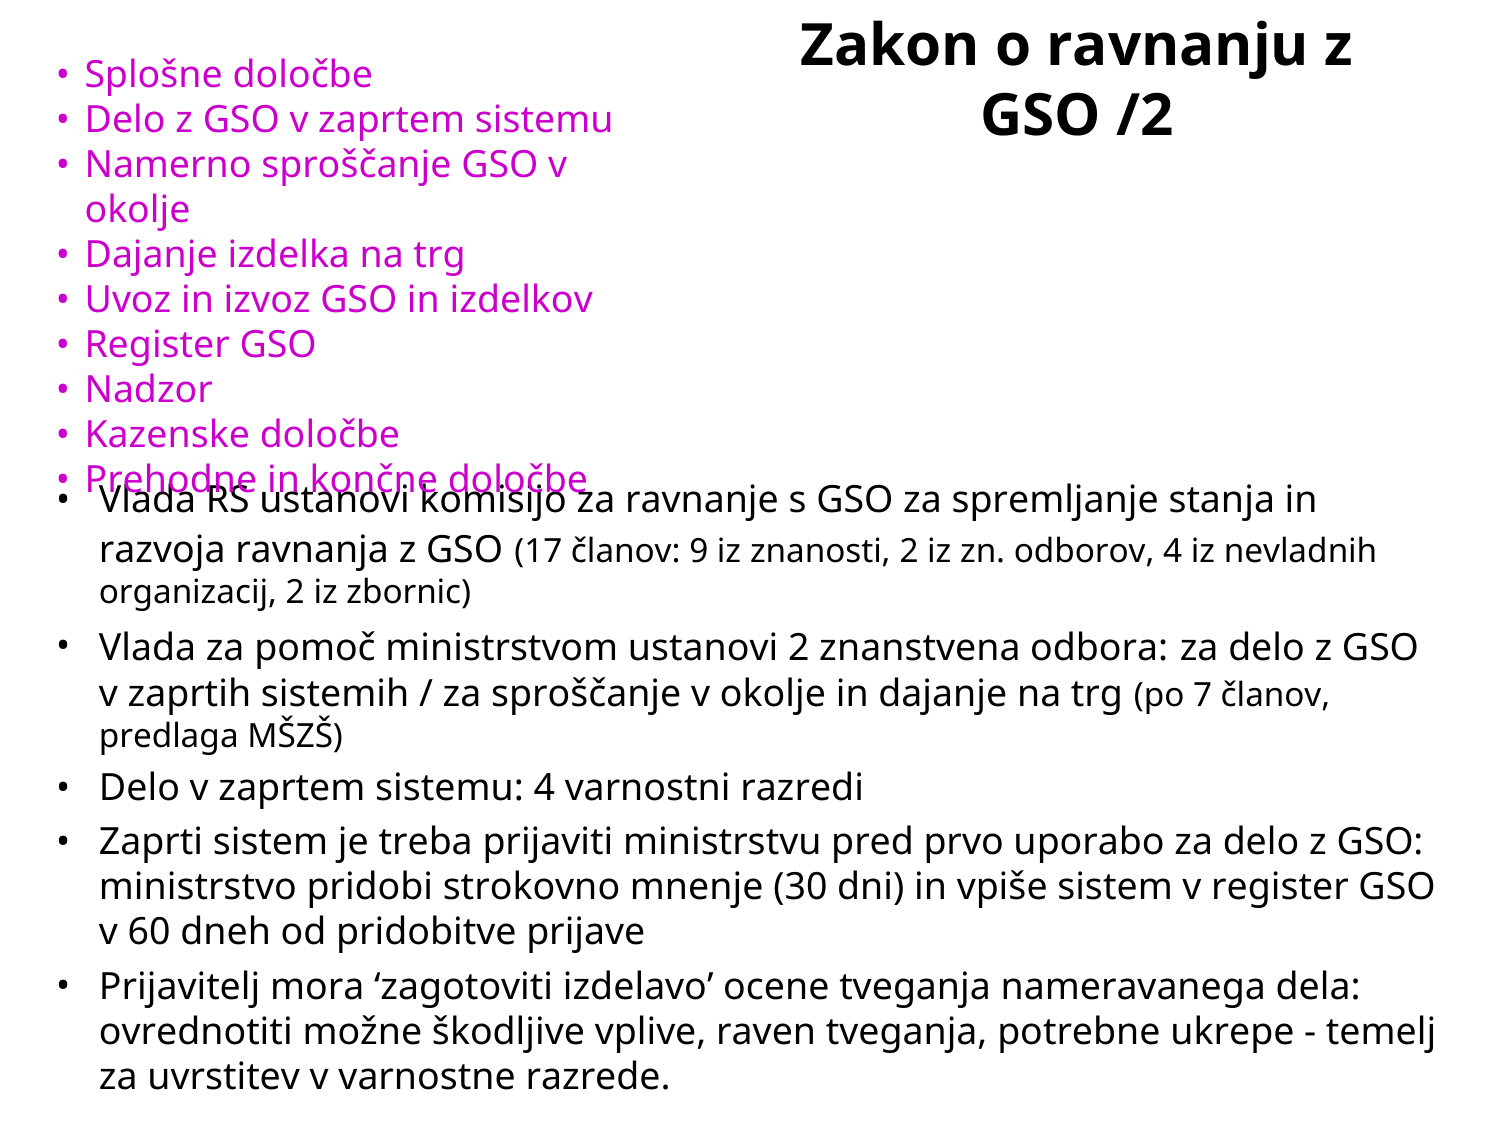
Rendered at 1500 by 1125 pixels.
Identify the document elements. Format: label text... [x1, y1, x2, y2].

text_box Splošne določbe Delo z GSO v zaprtem sistemu Namerno sproščanje GSO v okolje Dajanje izdelka na trg Uvoz in izvoz GSO in izdelkov Register GSO Nadzor Kazenske določbe Prehodne in končne določbe [41, 42, 680, 509]
title Zakon o ravnanju z GSO /2 [702, 0, 1451, 155]
list Vlada RS ustanovi komisijo za ravnanje s GSO za spremljanje stanja in razvoja ravnanja z GSO (17 članov: 9 iz znanosti, 2 iz zn. odborov, 4 iz nevladnih organizacij, 2 iz zbornic) Vlada za pomoč ministrstvom ustanovi 2 znanstvena odbora: za delo z GSO v zaprtih sistemih / za sproščanje v okolje in dajanje na trg (po 7 članov, predlaga MŠZŠ) Delo v zaprtem sistemu: 4 varnostni razredi Zaprti sistem je treba prijaviti ministrstvu pred prvo uporabo za delo z GSO: ministrstvo pridobi strokovno mnenje (30 dni) in vpiše sistem v register GSO v 60 dneh od pridobitve prijave Prijavitelj mora ‘zagotoviti izdelavo’ ocene tveganja nameravanega dela: ovrednotiti možne škodljive vplive, raven tveganja, potrebne ukrepe - temelj za uvrstitev v varnostne razrede. [41, 467, 1458, 1105]
